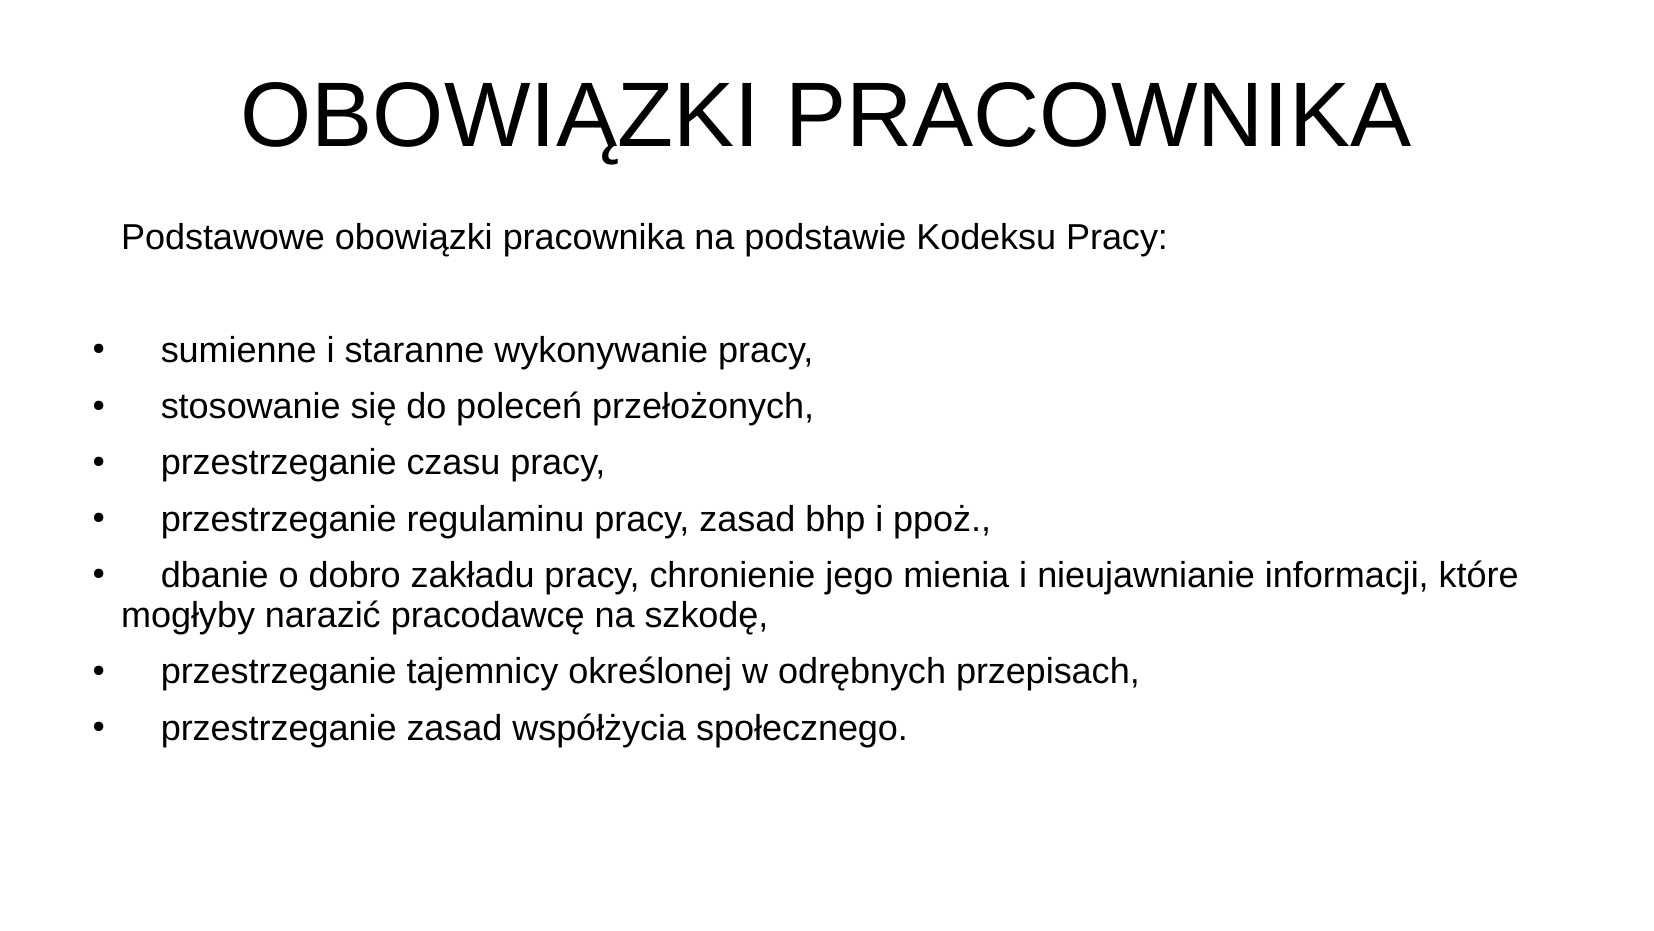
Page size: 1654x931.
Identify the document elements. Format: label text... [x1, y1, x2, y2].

title OBOWIĄZKI PRACOWNIKA [82, 37, 1571, 193]
list Podstawowe obowiązki pracownika na podstawie Kodeksu Pracy: sumienne i staranne wykonywanie pracy, stosowanie się do poleceń przełożonych, przestrzeganie czasu pracy, przestrzeganie regulaminu pracy, zasad bhp i ppoż., dbanie o dobro zakładu pracy, chronienie jego mienia i nieujawnianie informacji, które mogłyby narazić pracodawcę na szkodę, przestrzeganie tajemnicy określonej w odrębnych przepisach, przestrzeganie zasad współżycia społecznego. [82, 217, 1571, 758]
